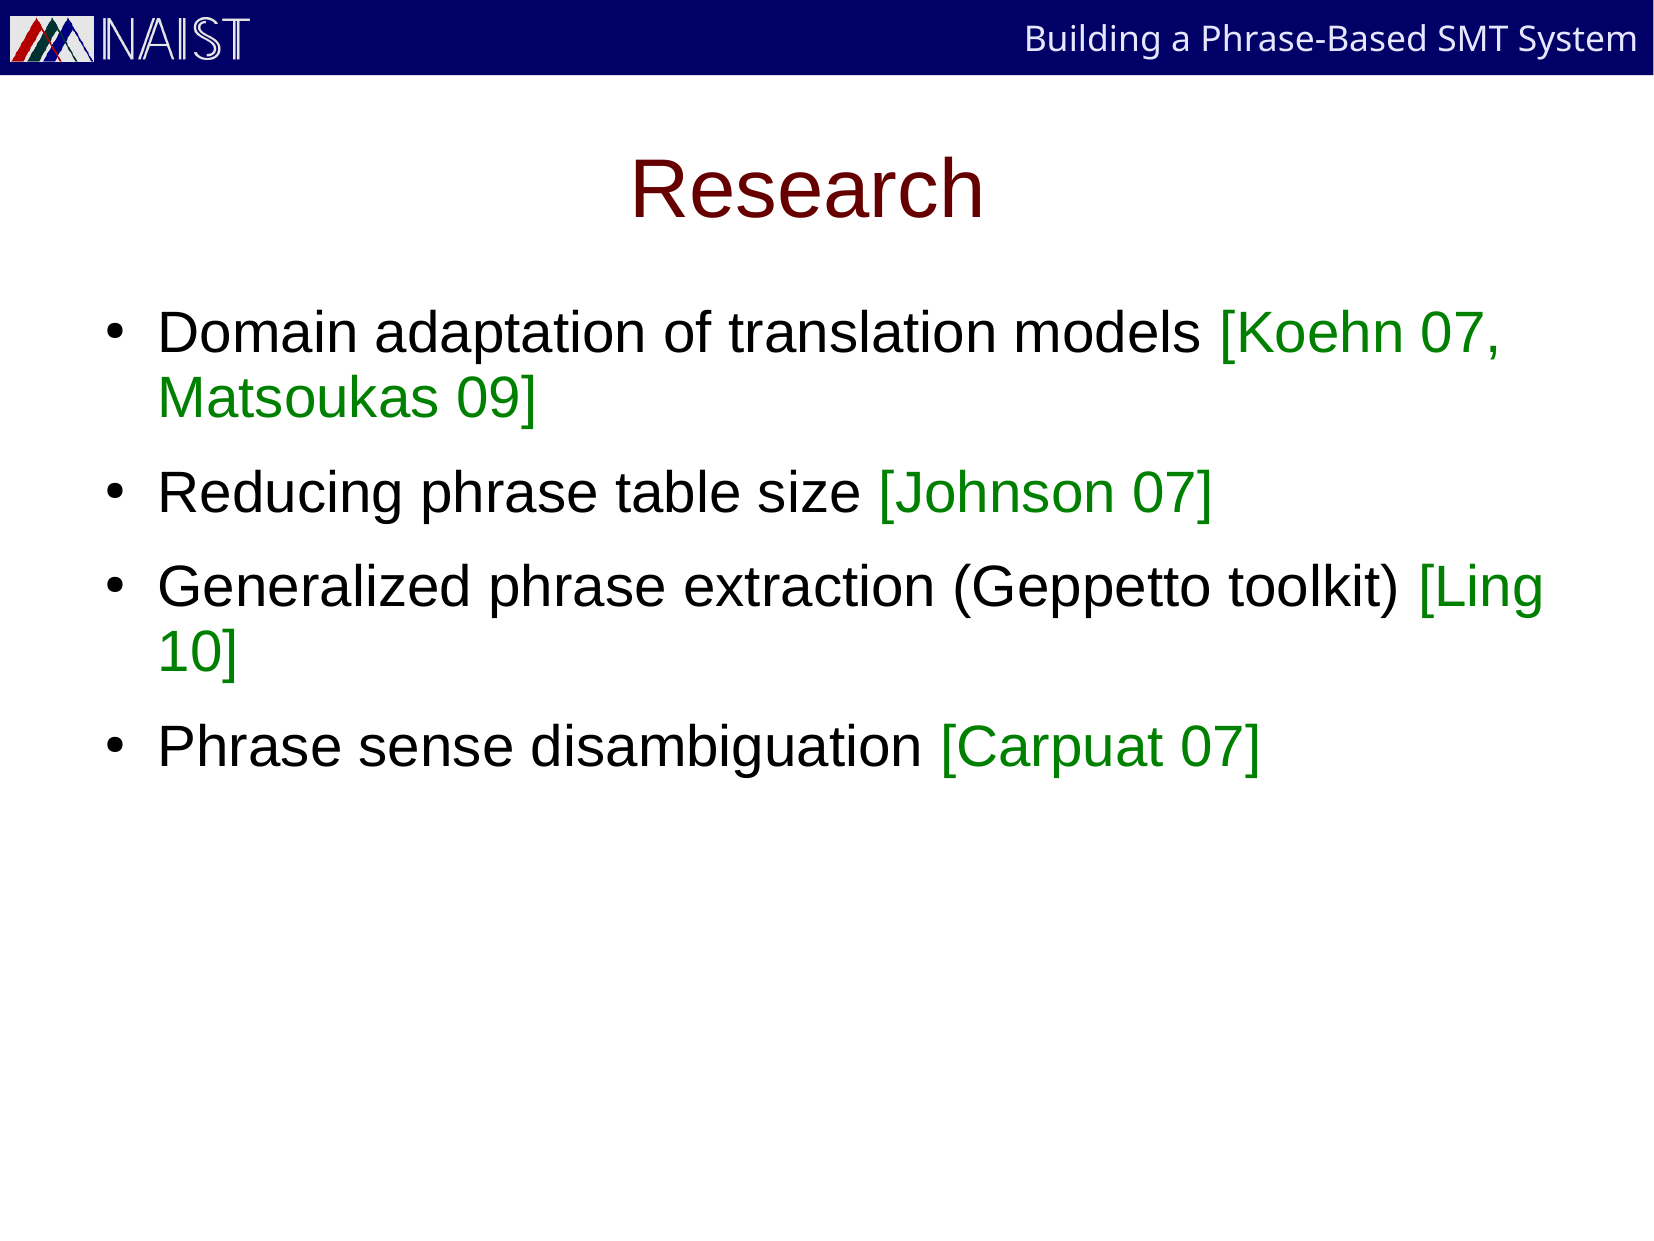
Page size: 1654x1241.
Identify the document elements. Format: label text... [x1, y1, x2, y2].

title Research [75, 92, 1564, 285]
picture [10, 16, 94, 62]
list Domain adaptation of translation models [Koehn 07, Matsoukas 09] Reducing phrase table size [Johnson 07] Generalized phrase extraction (Geppetto toolkit) [Ling 10] Phrase sense disambiguation [Carpuat 07] [86, 300, 1576, 1119]
picture [102, 17, 251, 60]
